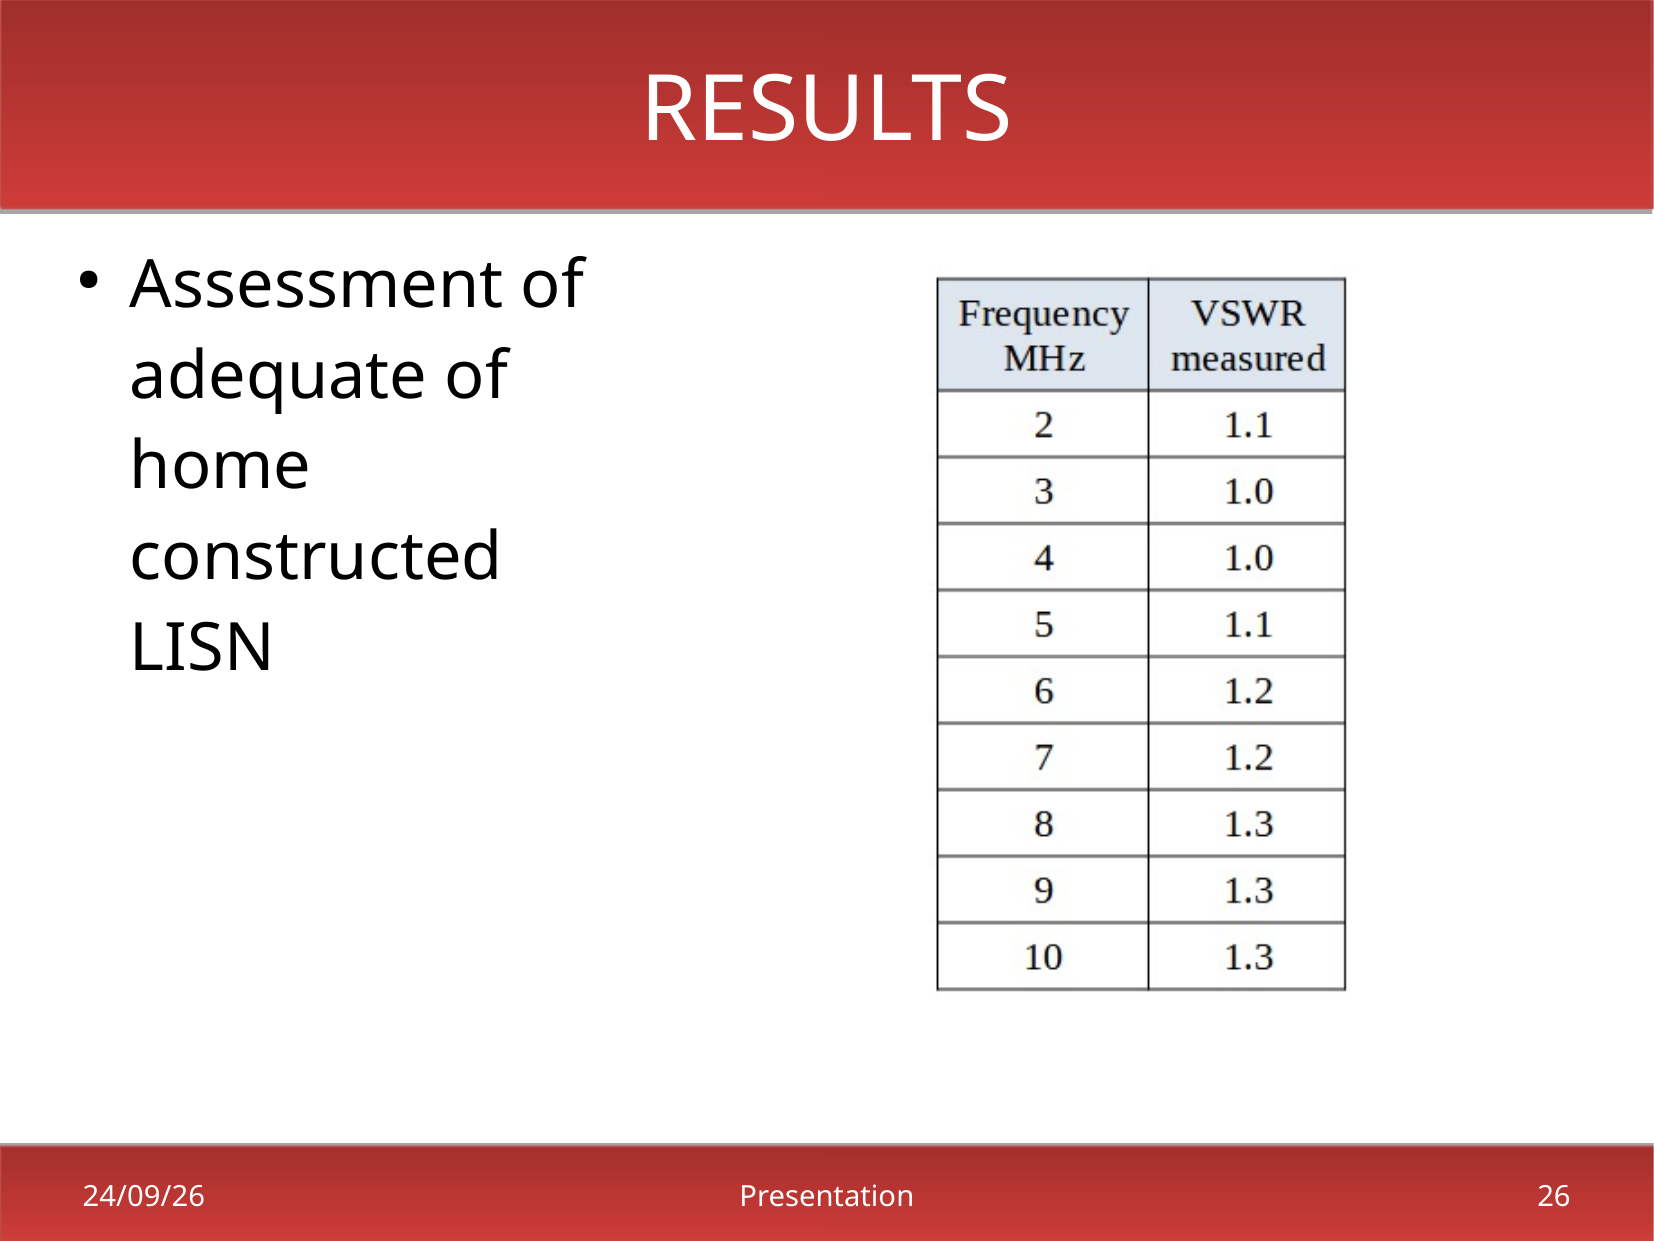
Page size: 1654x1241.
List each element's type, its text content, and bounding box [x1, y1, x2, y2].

picture [0, 0, 1654, 214]
picture [0, 1143, 1654, 1241]
title RESULTS [59, 31, 1595, 178]
picture [928, 265, 1359, 1004]
list Assessment of adequate of home constructed LISN [59, 236, 621, 1055]
